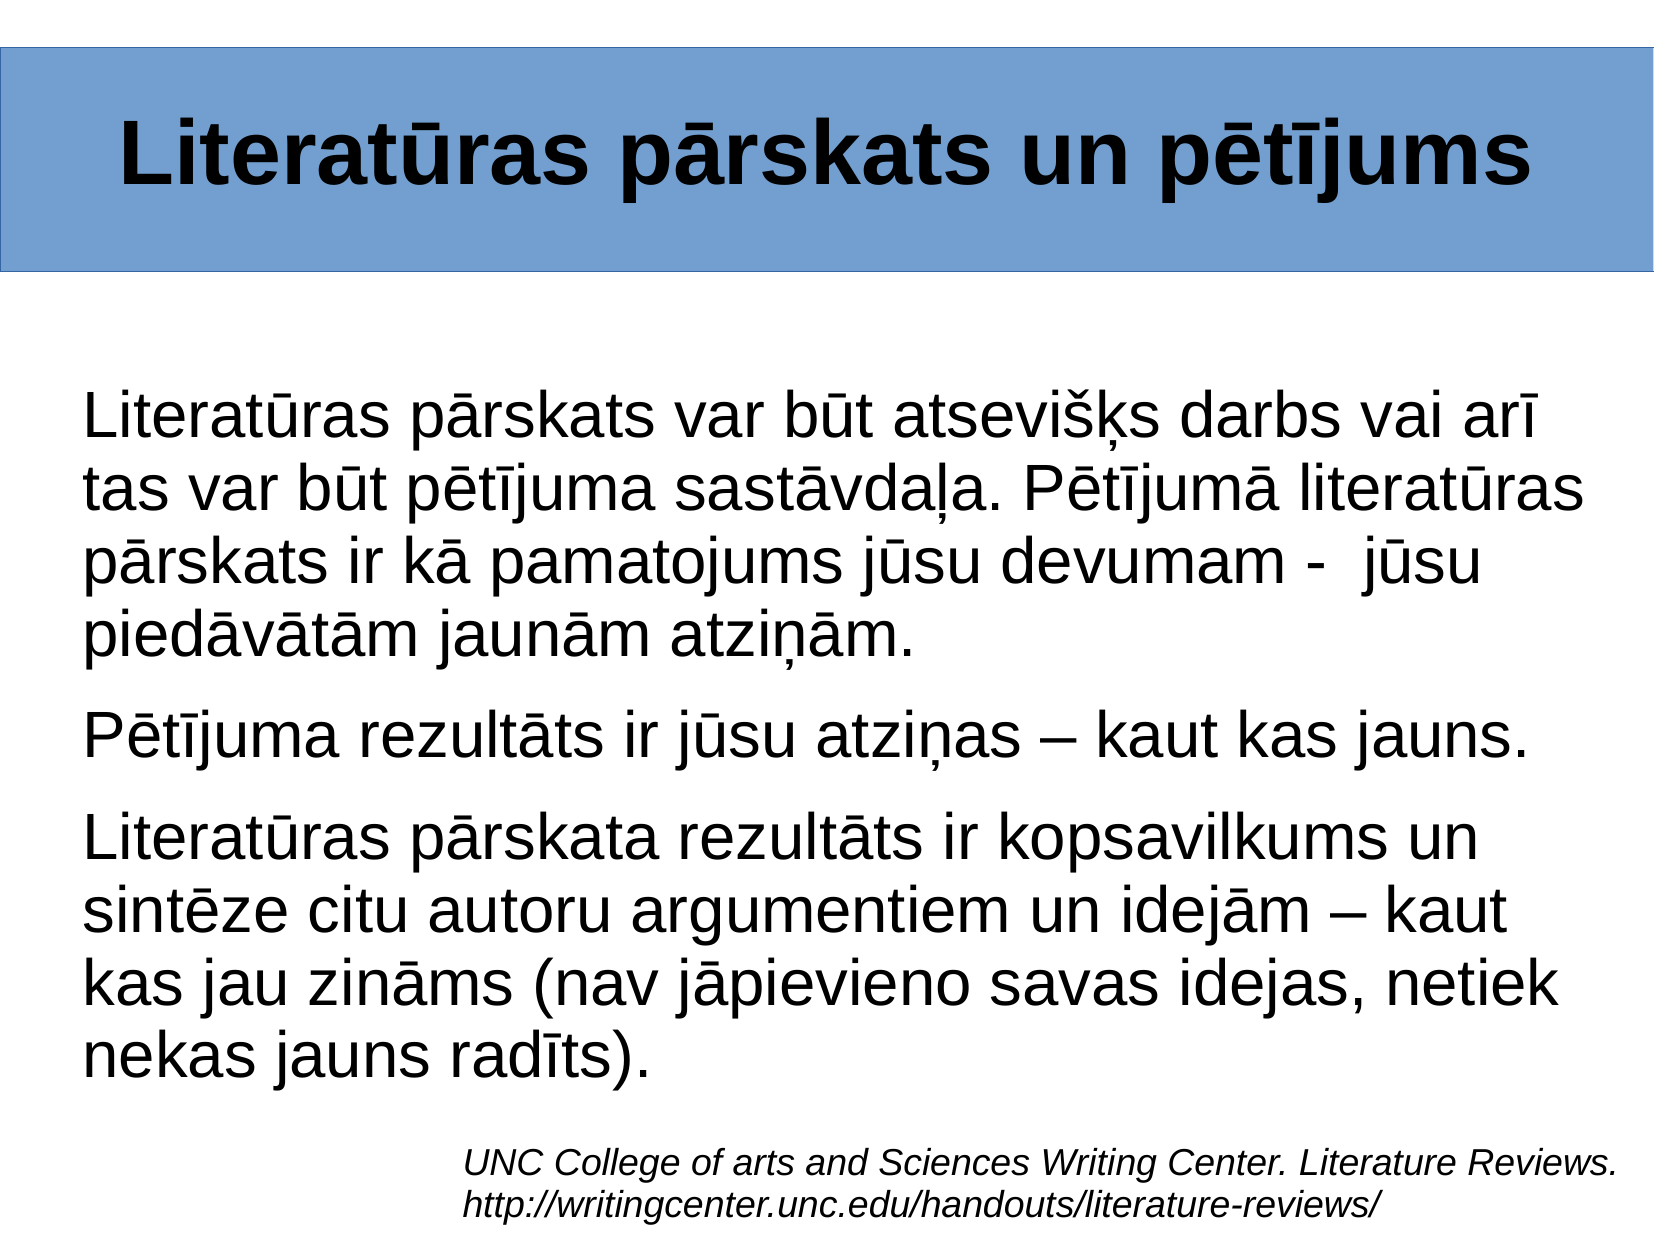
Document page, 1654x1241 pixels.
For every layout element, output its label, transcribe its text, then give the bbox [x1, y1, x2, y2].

title Literatūras pārskats un pētījums [82, 49, 1571, 257]
list Literatūras pārskats var būt atsevišķs darbs vai arī tas var būt pētījuma sastāvdaļa. Pētījumā literatūras pārskats ir kā pamatojums jūsu devumam - jūsu piedāvātām jaunām atziņām. Pētījuma rezultāts ir jūsu atziņas – kaut kas jauns. Literatūras pārskata rezultāts ir kopsavilkums un sintēze citu autoru argumentiem un idejām – kaut kas jau zināms (nav jāpievieno savas idejas, netiek nekas jauns radīts). [82, 378, 1619, 1099]
text_box [0, 47, 1654, 272]
text_box UNC College of arts and Sciences Writing Center. Literature Reviews. http://writingcenter.unc.edu/handouts/literature-reviews/ [447, 1133, 1646, 1233]
